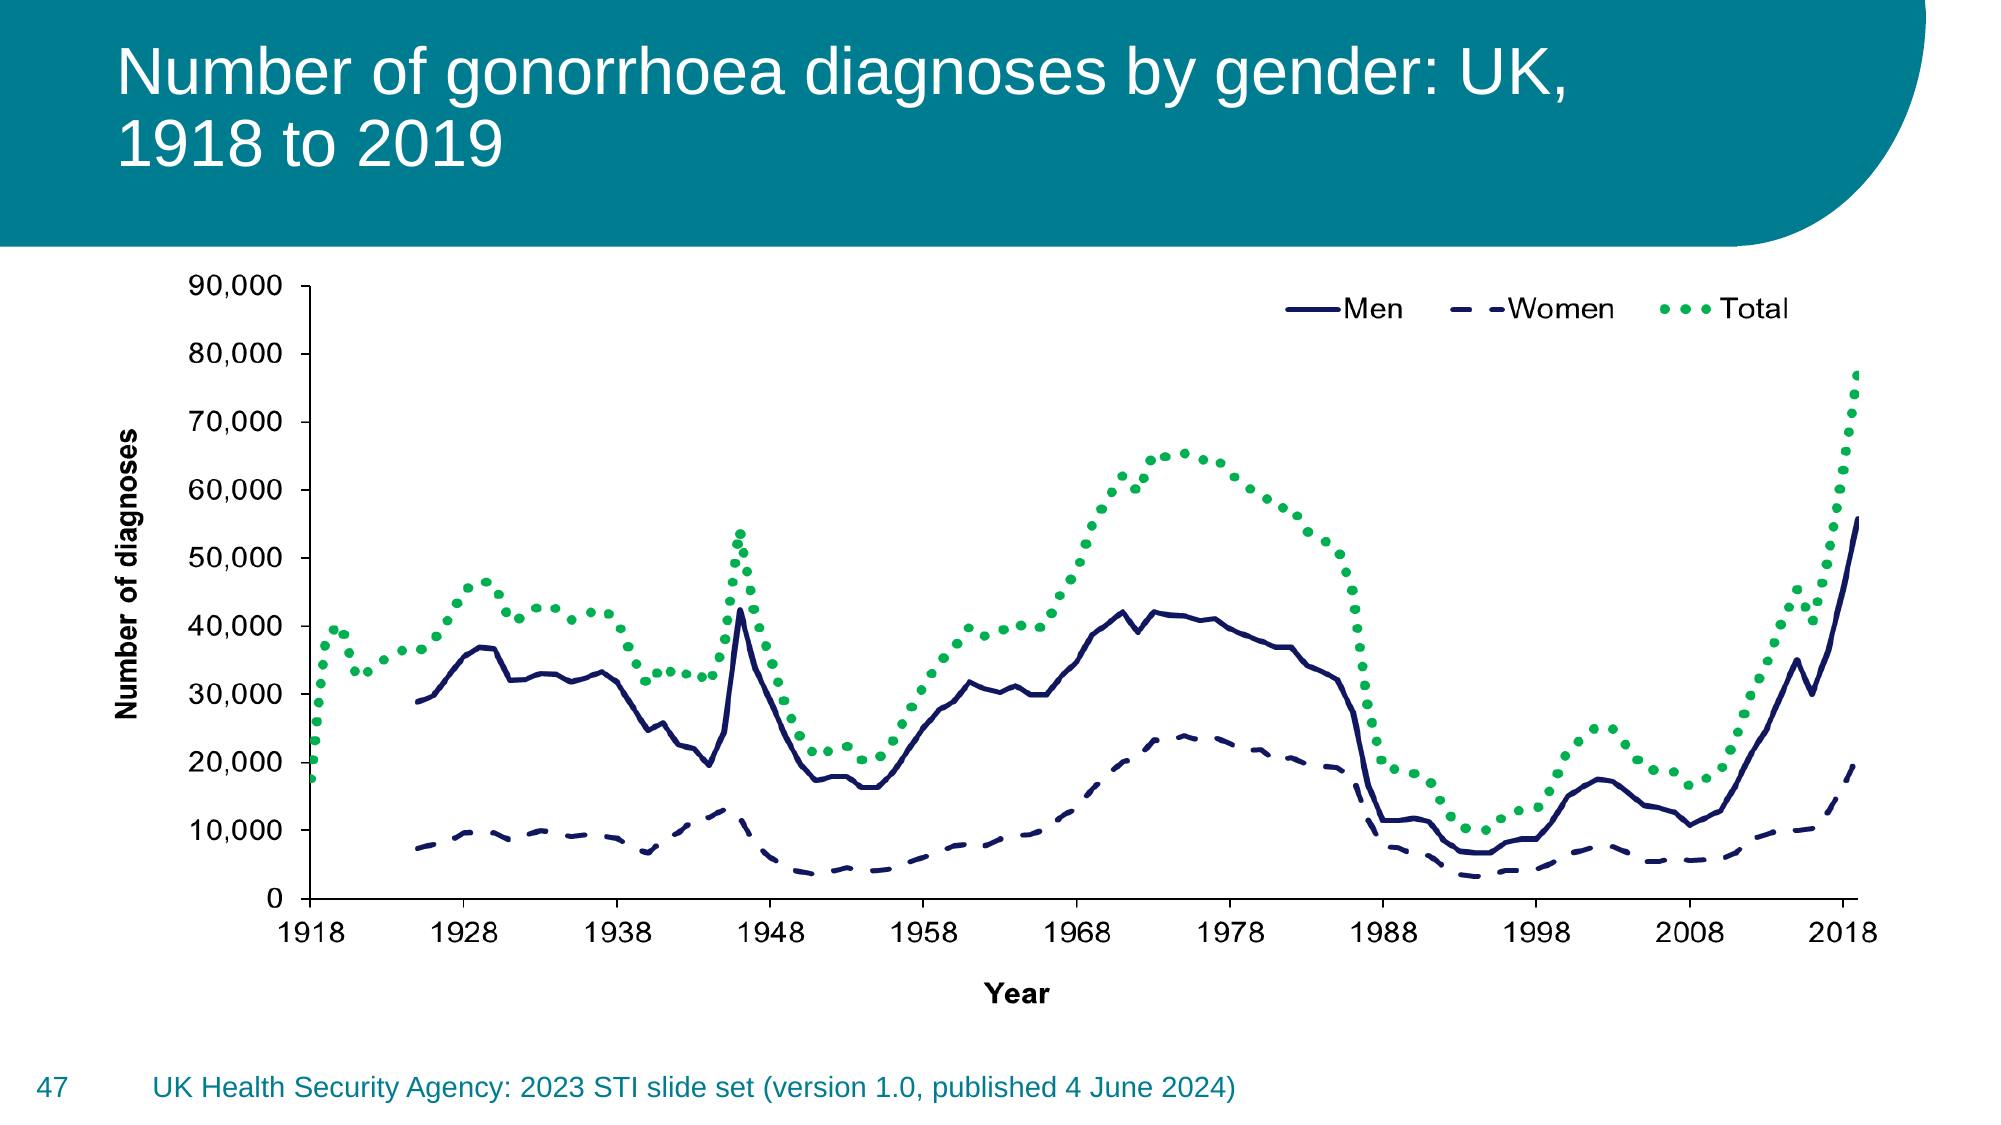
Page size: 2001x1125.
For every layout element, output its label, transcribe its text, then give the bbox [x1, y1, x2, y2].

text_box [21, 1056, 120, 1117]
picture [101, 258, 1912, 1013]
title Number of gonorrhoea diagnoses by gender: UK, 1918 to 2019 [101, 29, 1747, 189]
text_box UK Health Security Agency: 2023 STI slide set (version 1.0, published 4 June 2024) [137, 1056, 1780, 1116]
